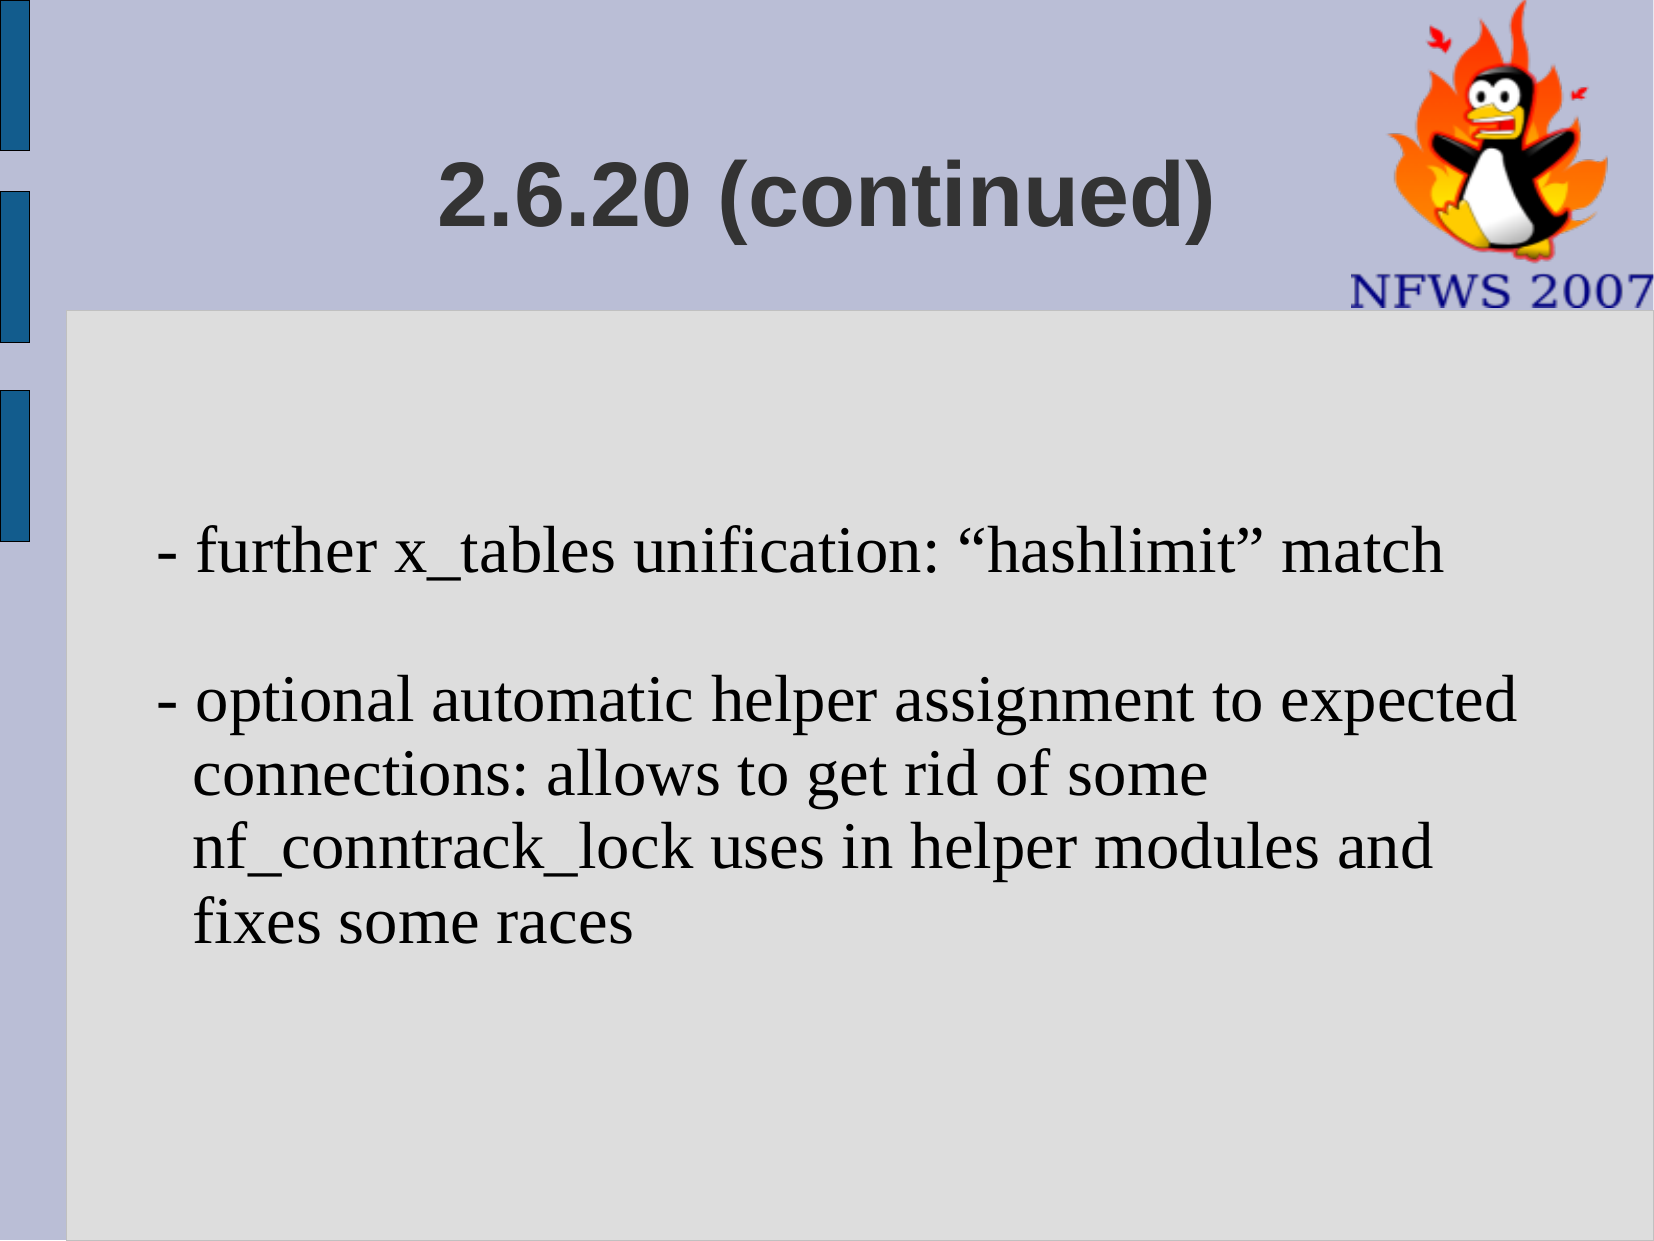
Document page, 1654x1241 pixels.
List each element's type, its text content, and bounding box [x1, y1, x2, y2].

subtitle - further x_tables unification: “hashlimit” match - optional automatic helper assignment to expected connections: allows to get rid of some nf_conntrack_lock uses in helper modules and fixes some races [121, 352, 1534, 1119]
picture [1351, 0, 1654, 308]
title 2.6.20 (continued) [121, 98, 1351, 291]
